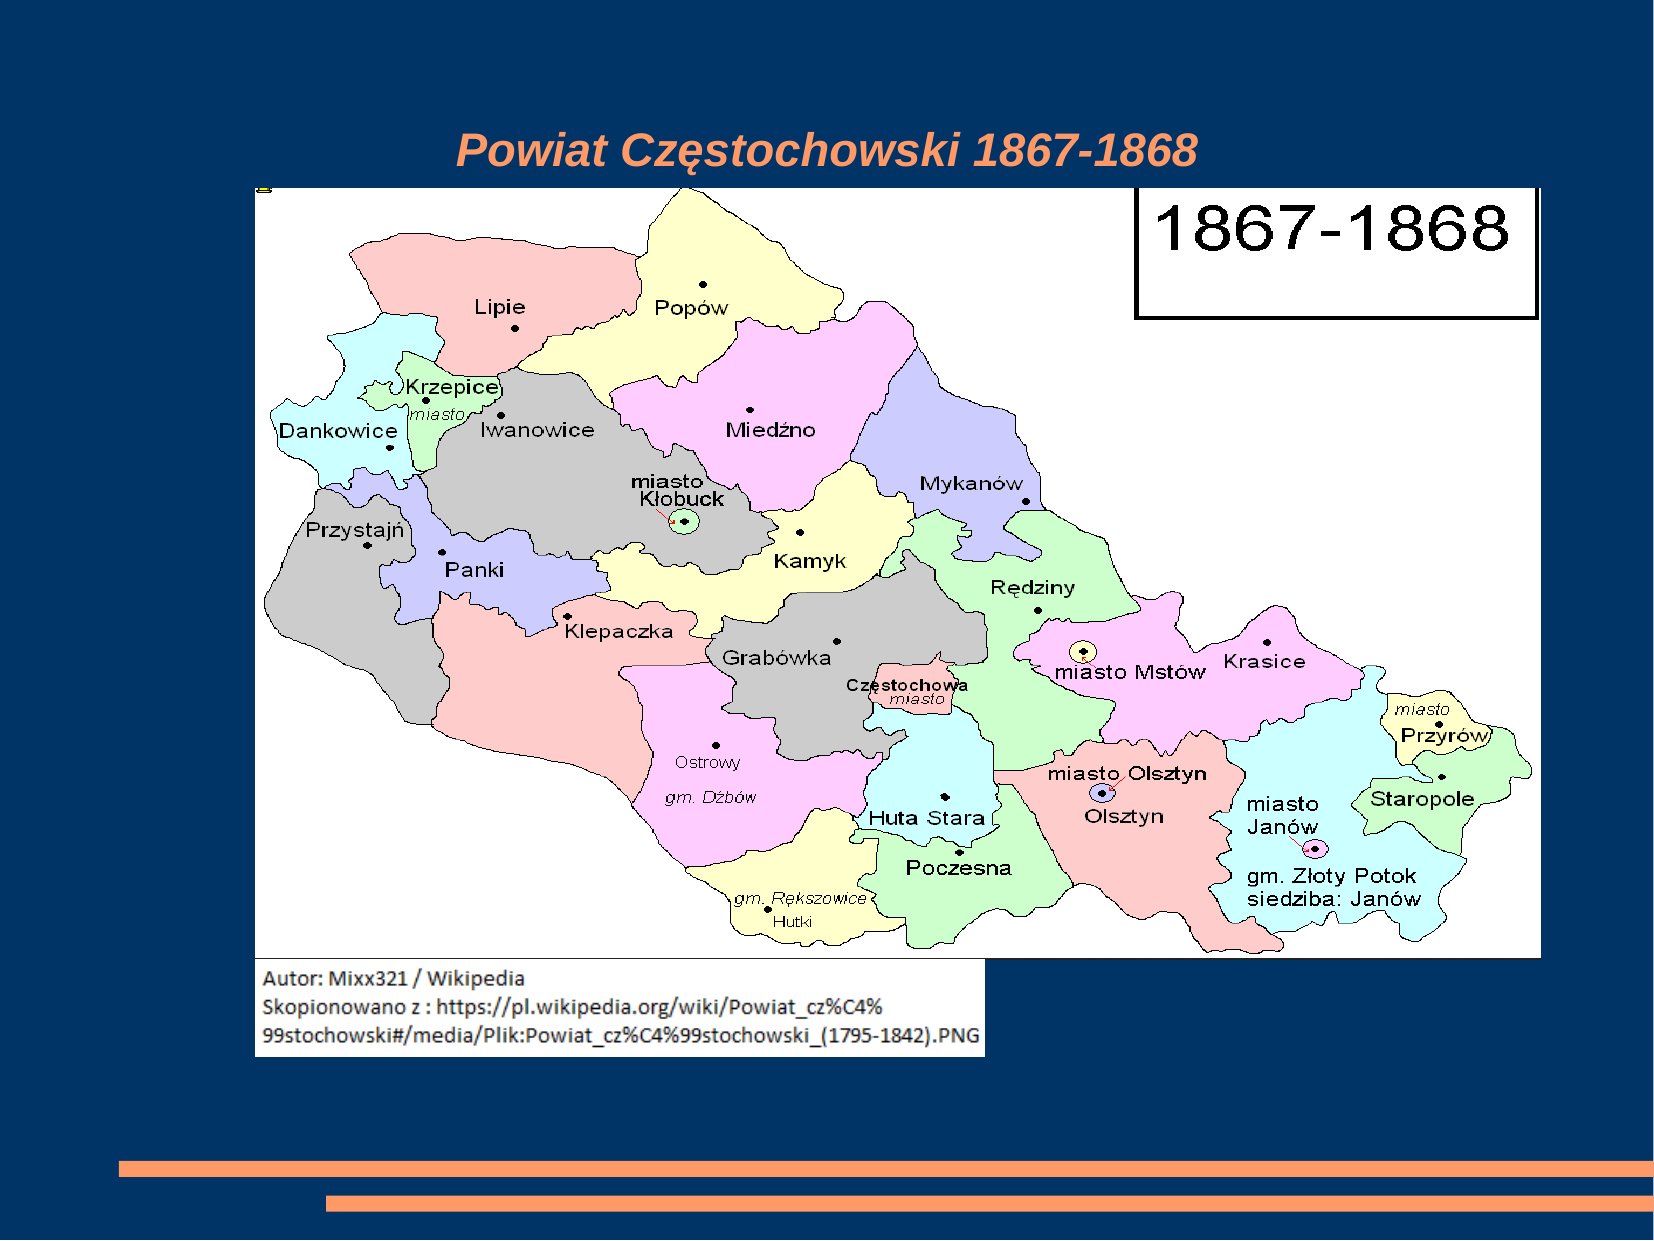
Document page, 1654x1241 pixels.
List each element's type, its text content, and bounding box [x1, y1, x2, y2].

picture [255, 188, 1541, 1057]
title Powiat Częstochowski 1867-1868 [121, 46, 1534, 254]
